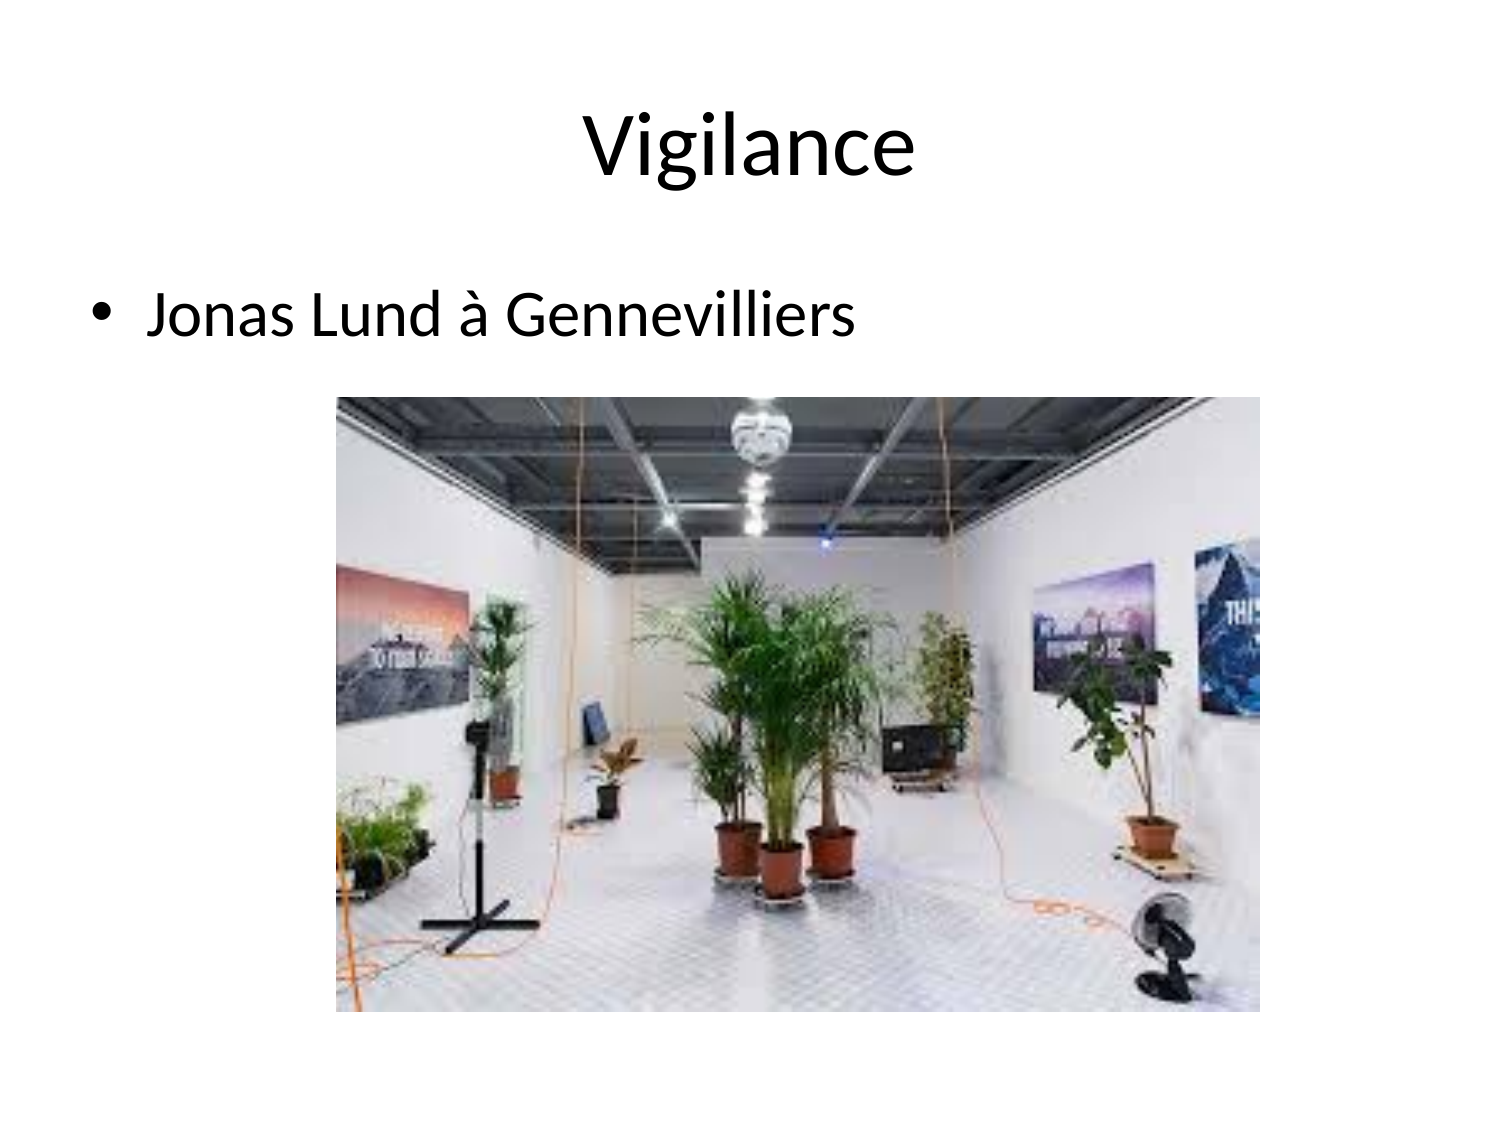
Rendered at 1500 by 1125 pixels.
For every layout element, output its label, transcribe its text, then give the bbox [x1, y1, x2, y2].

picture [336, 397, 1260, 1012]
title Vigilance [75, 45, 1426, 233]
list Jonas Lund à Gennevilliers [75, 262, 1426, 1005]
